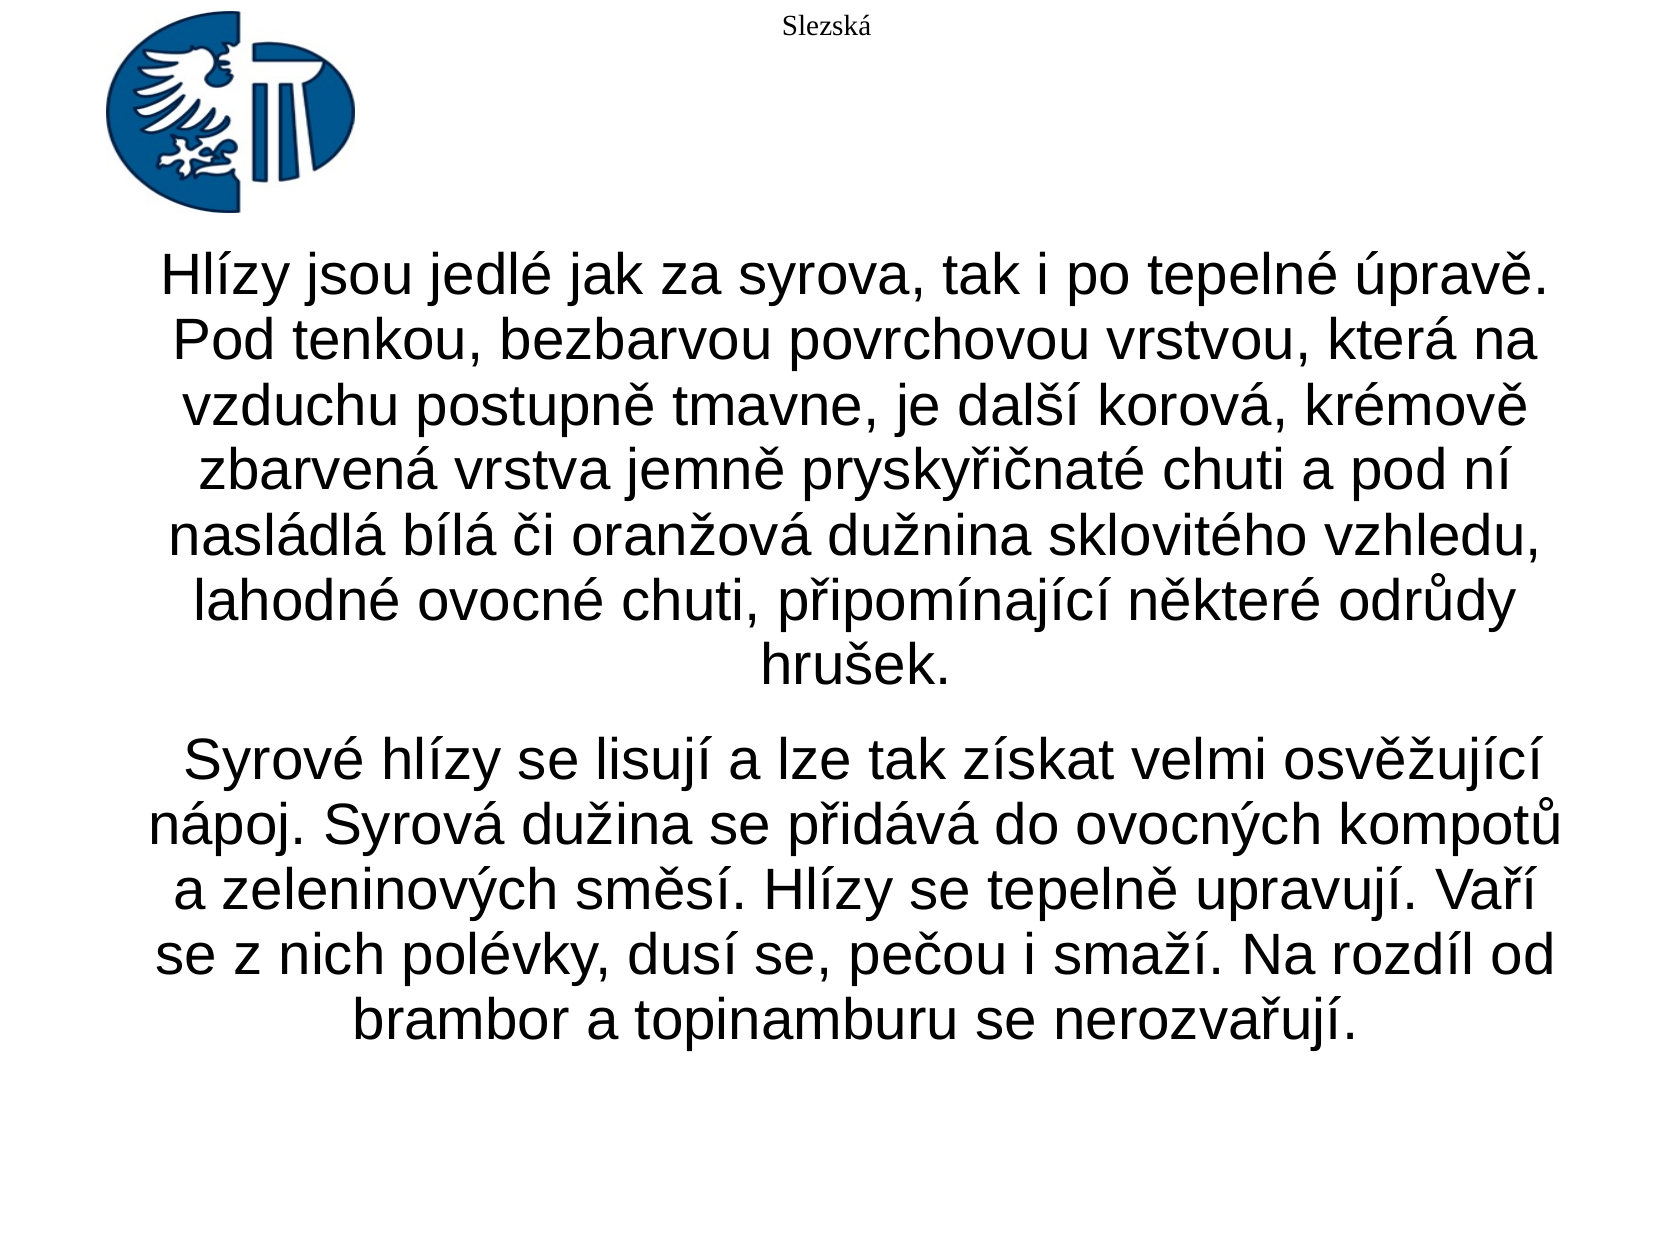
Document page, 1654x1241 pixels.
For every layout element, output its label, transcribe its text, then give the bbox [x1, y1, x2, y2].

picture [106, 11, 355, 213]
list Hlízy jsou jedlé jak za syrova, tak i po tepelné úpravě. Pod tenkou, bezbarvou povrchovou vrstvou, která na vzduchu postupně tmavne, je další korová, krémově zbarvená vrstva jemně pryskyřičnaté chuti a pod ní nasládlá bílá či oranžová dužnina sklovitého vzhledu, lahodné ovocné chuti, připomínající některé odrůdy hrušek. Syrové hlízy se lisují a lze tak získat velmi osvěžující nápoj. Syrová dužina se přidává do ovocných kompotů a zeleninových směsí. Hlízy se tepelně upravují. Vaří se z nich polévky, dusí se, pečou i smaží. Na rozdíl od brambor a topinamburu se nerozvařují. [76, 242, 1565, 1241]
